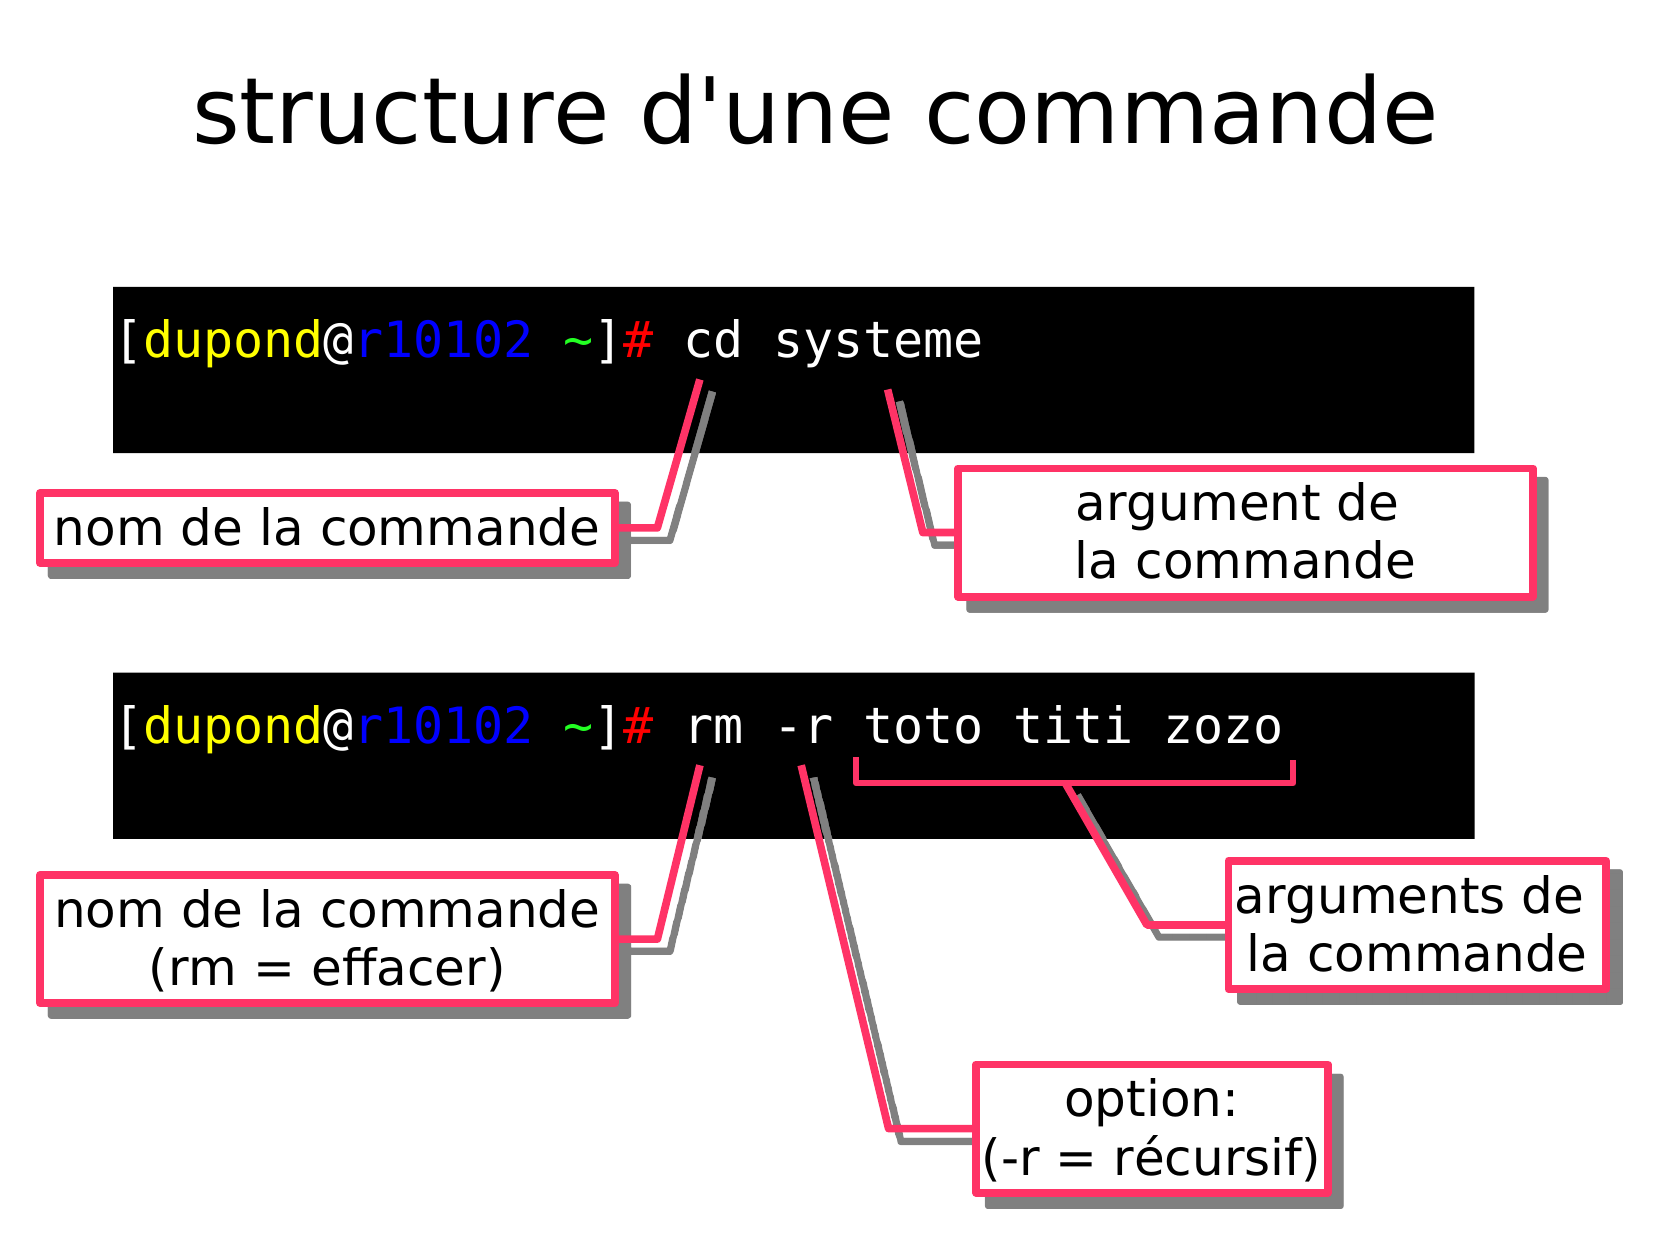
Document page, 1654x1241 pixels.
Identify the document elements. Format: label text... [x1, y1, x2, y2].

text_box [dupond@r10102 ~]# cd systeme [113, 286, 1475, 454]
title structure d'une commande [126, 47, 1508, 173]
text_box nom de la commande (rm = effacer) [39, 874, 615, 1004]
text_box option: (-r = récursif) [976, 1064, 1328, 1193]
text_box argument de la commande [958, 468, 1534, 597]
text_box arguments de la commande [1228, 860, 1607, 990]
text_box [dupond@r10102 ~]# rm -r toto titi zozo [113, 672, 1475, 839]
text_box nom de la commande [39, 492, 615, 563]
